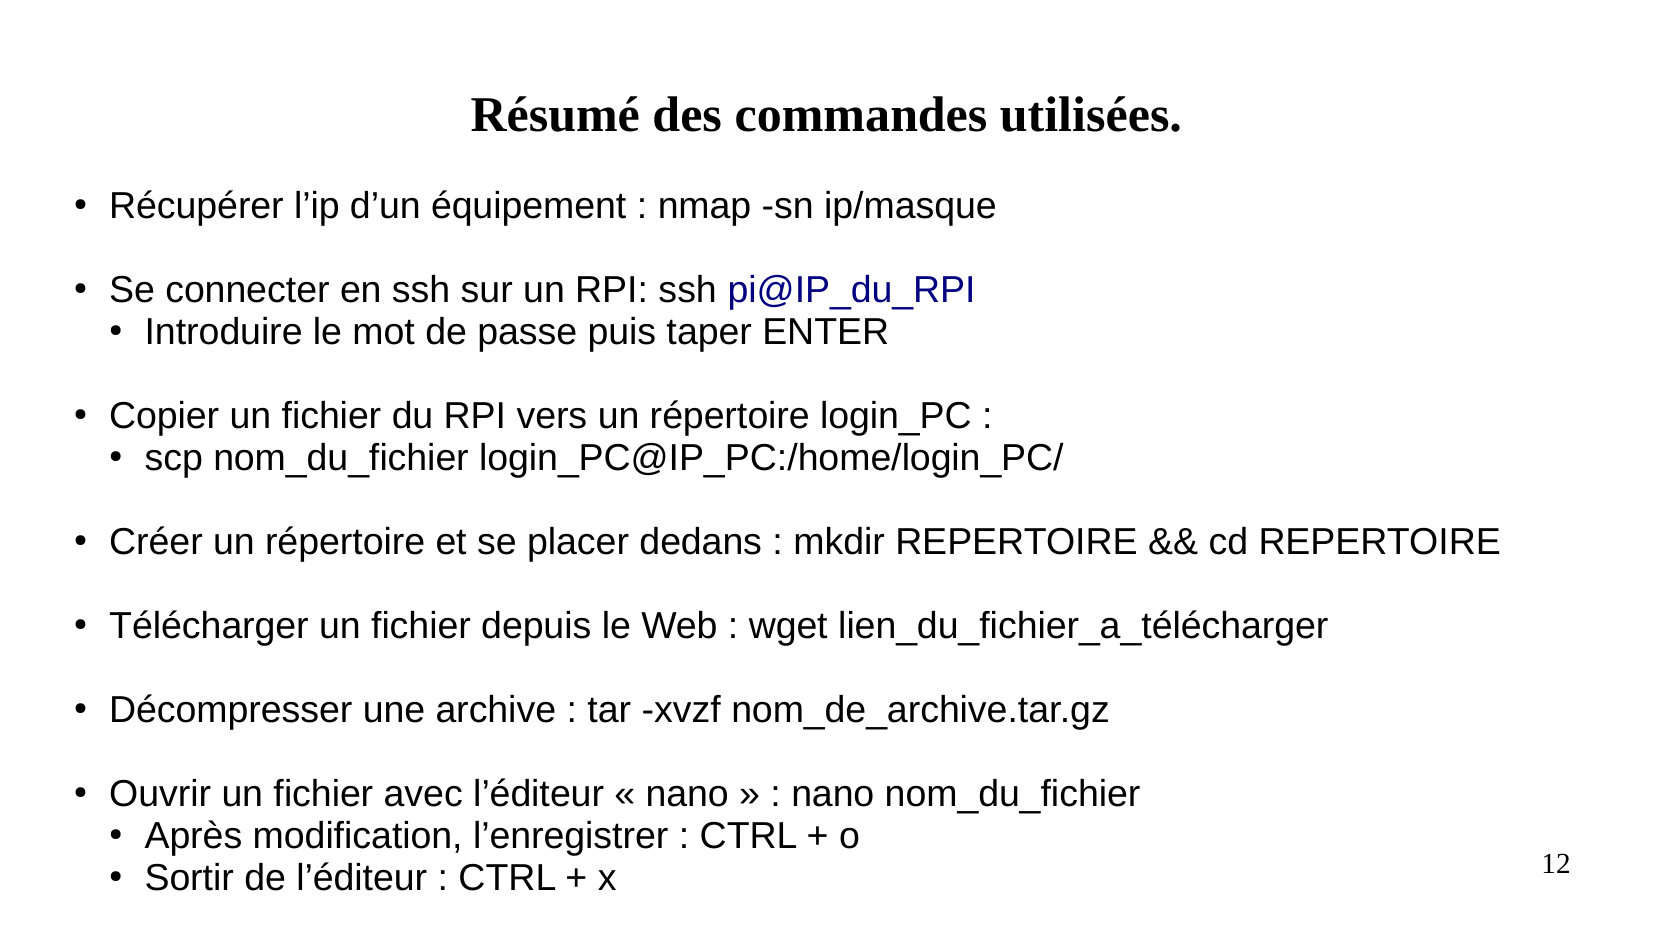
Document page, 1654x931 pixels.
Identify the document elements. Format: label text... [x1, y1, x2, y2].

text_box Récupérer l’ip d’un équipement : nmap -sn ip/masque Se connecter en ssh sur un RPI: ssh pi@IP_du_RPI Introduire le mot de passe puis taper ENTER Copier un fichier du RPI vers un répertoire login_PC : scp nom_du_fichier login_PC@IP_PC:/home/login_PC/ Créer un répertoire et se placer dedans : mkdir REPERTOIRE && cd REPERTOIRE Télécharger un fichier depuis le Web : wget lien_du_fichier_a_télécharger Décompresser une archive : tar -xvzf nom_de_archive.tar.gz Ouvrir un fichier avec l’éditeur « nano » : nano nom_du_fichier Après modification, l’enregistrer : CTRL + o Sortir de l’éditeur : CTRL + x [59, 177, 1595, 906]
title Résumé des commandes utilisées. [82, 37, 1571, 177]
